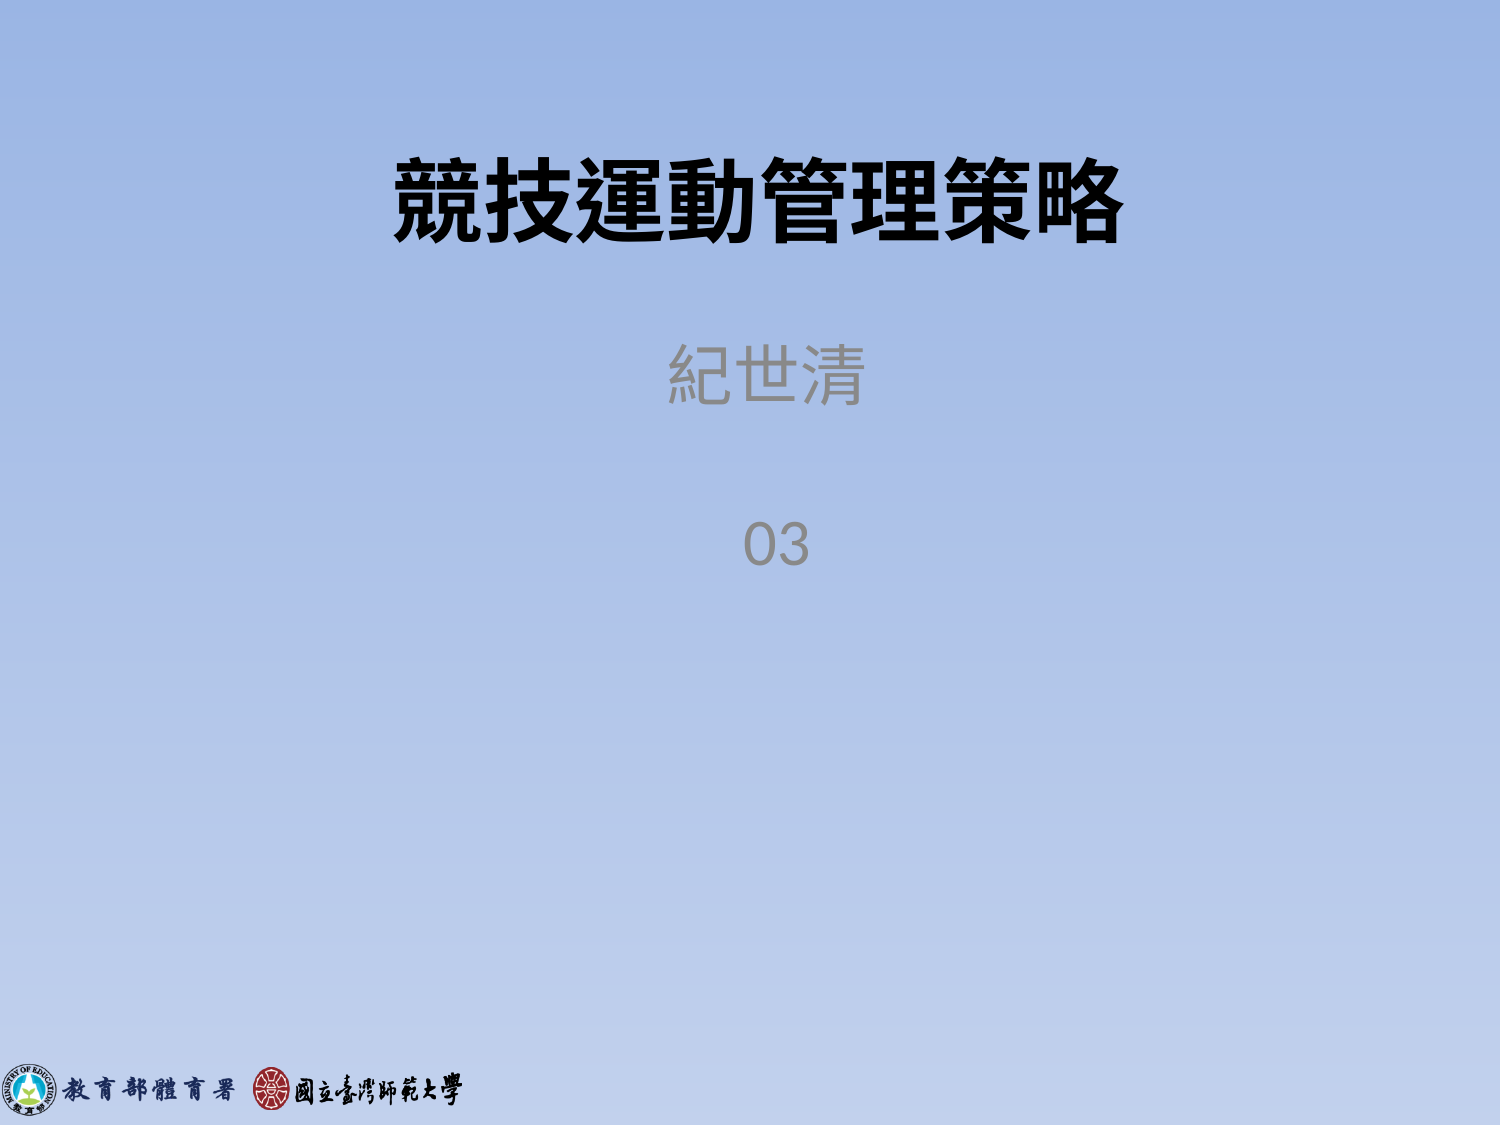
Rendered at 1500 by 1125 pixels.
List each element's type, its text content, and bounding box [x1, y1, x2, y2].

picture [253, 1067, 462, 1110]
picture [0, 1051, 243, 1125]
subtitle 紀世清 [242, 326, 1293, 433]
title 競技運動管理策略 [121, 78, 1397, 320]
text_box 03 [251, 491, 1302, 598]
